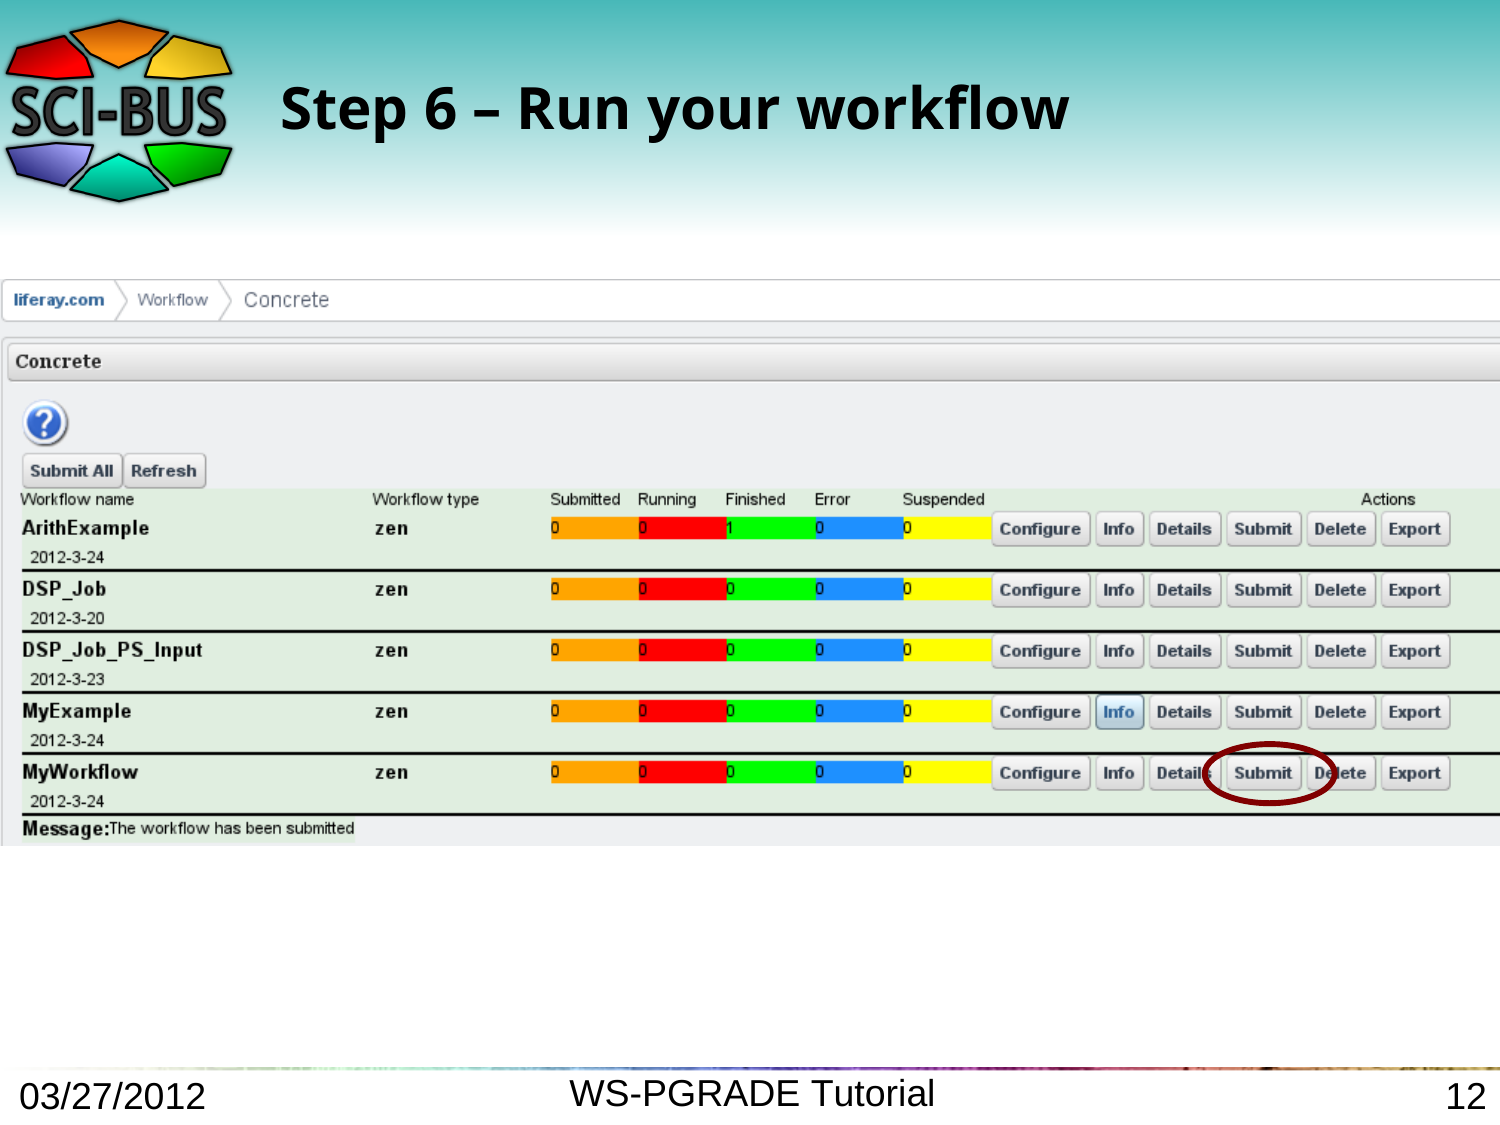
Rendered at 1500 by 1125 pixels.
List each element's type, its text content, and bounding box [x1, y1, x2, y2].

picture [0, 15, 237, 207]
picture [0, 279, 1500, 846]
title Step 6 – Run your workflow [265, 29, 1477, 183]
picture [0, 1067, 1500, 1125]
